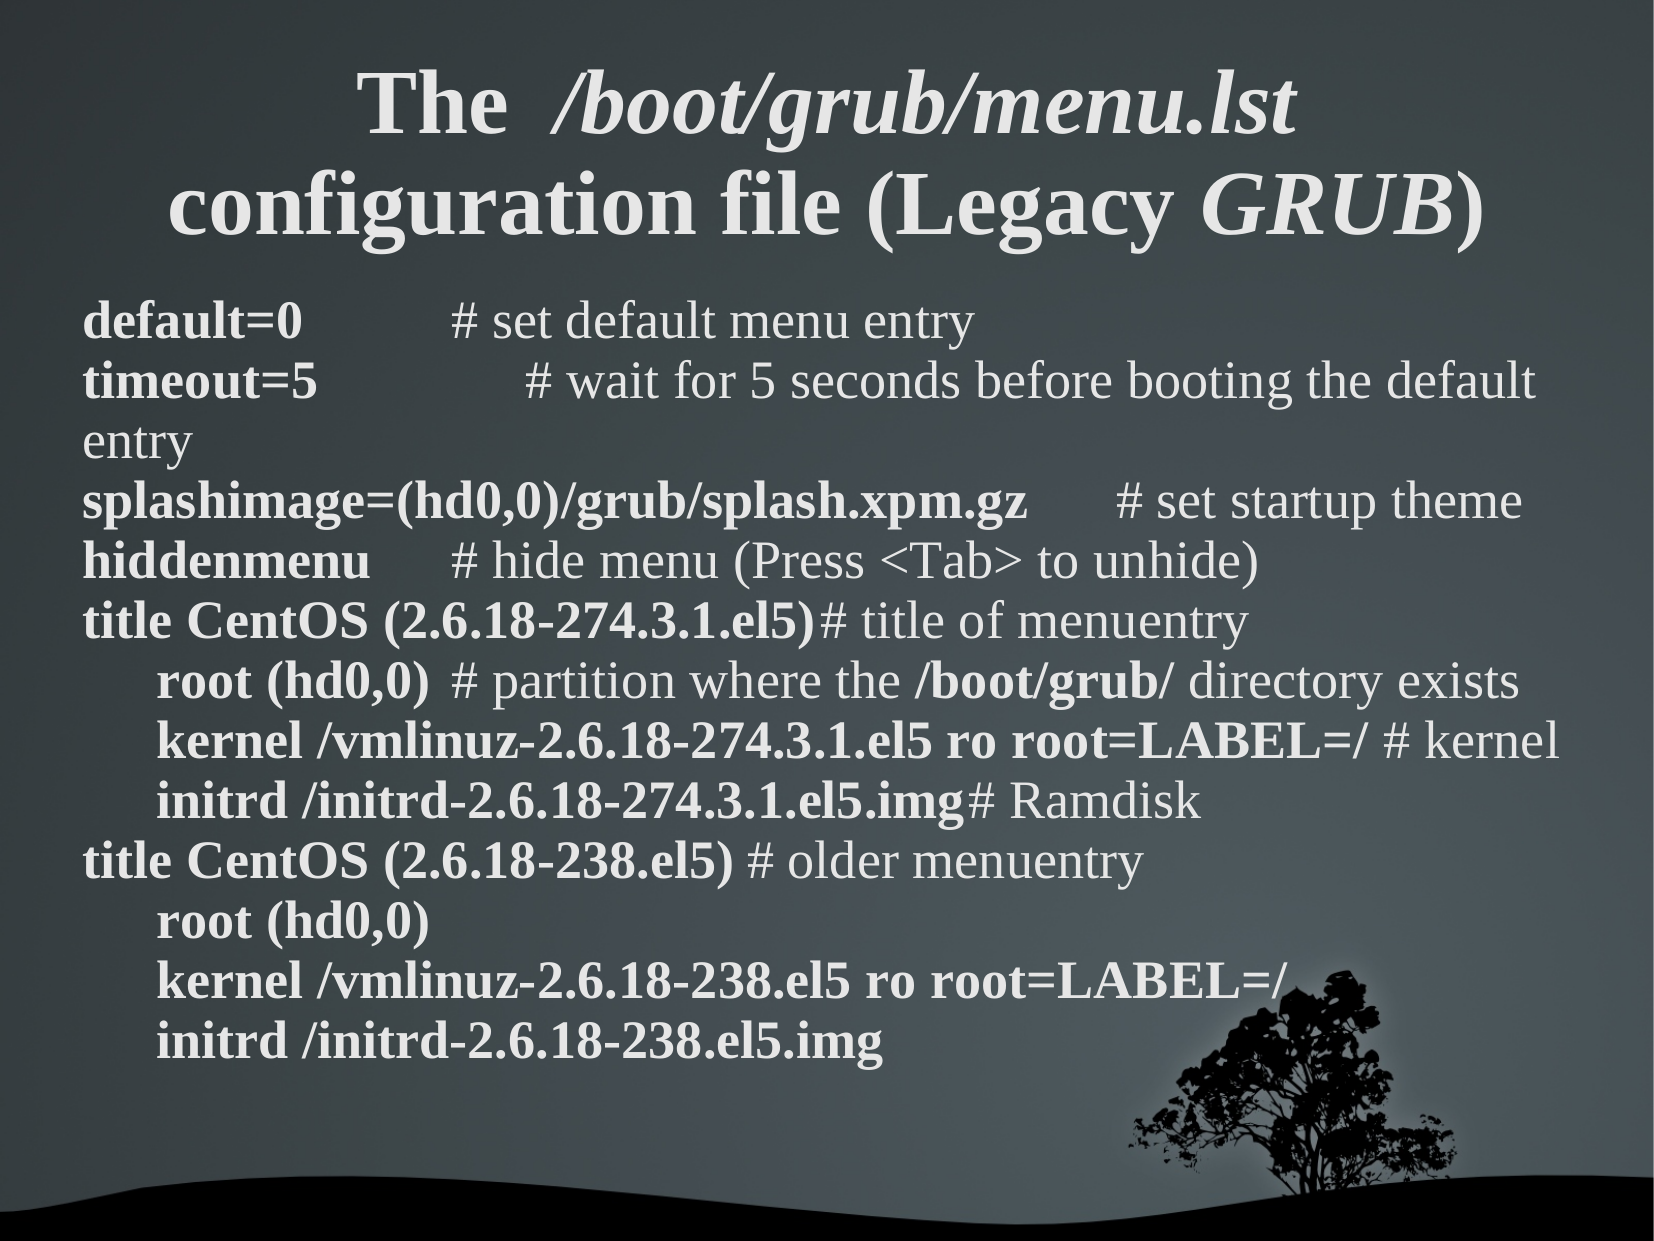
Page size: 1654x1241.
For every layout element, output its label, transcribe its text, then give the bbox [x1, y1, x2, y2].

list default=0 # set default menu entry timeout=5 # wait for 5 seconds before booting the default entry splashimage=(hd0,0)/grub/splash.xpm.gz # set startup theme hiddenmenu # hide menu (Press <Tab> to unhide) title CentOS (2.6.18-274.3.1.el5) # title of menuentry root (hd0,0) # partition where the /boot/grub/ directory exists kernel /vmlinuz-2.6.18-274.3.1.el5 ro root=LABEL=/ # kernel initrd /initrd-2.6.18-274.3.1.el5.img # Ramdisk title CentOS (2.6.18-238.el5) # older menuentry root (hd0,0) kernel /vmlinuz-2.6.18-238.el5 ro root=LABEL=/ initrd /initrd-2.6.18-238.el5.img [82, 290, 1571, 1241]
picture [0, 0, 1654, 1241]
title The /boot/grub/menu.lst configuration file (Legacy GRUB) [82, 49, 1571, 257]
